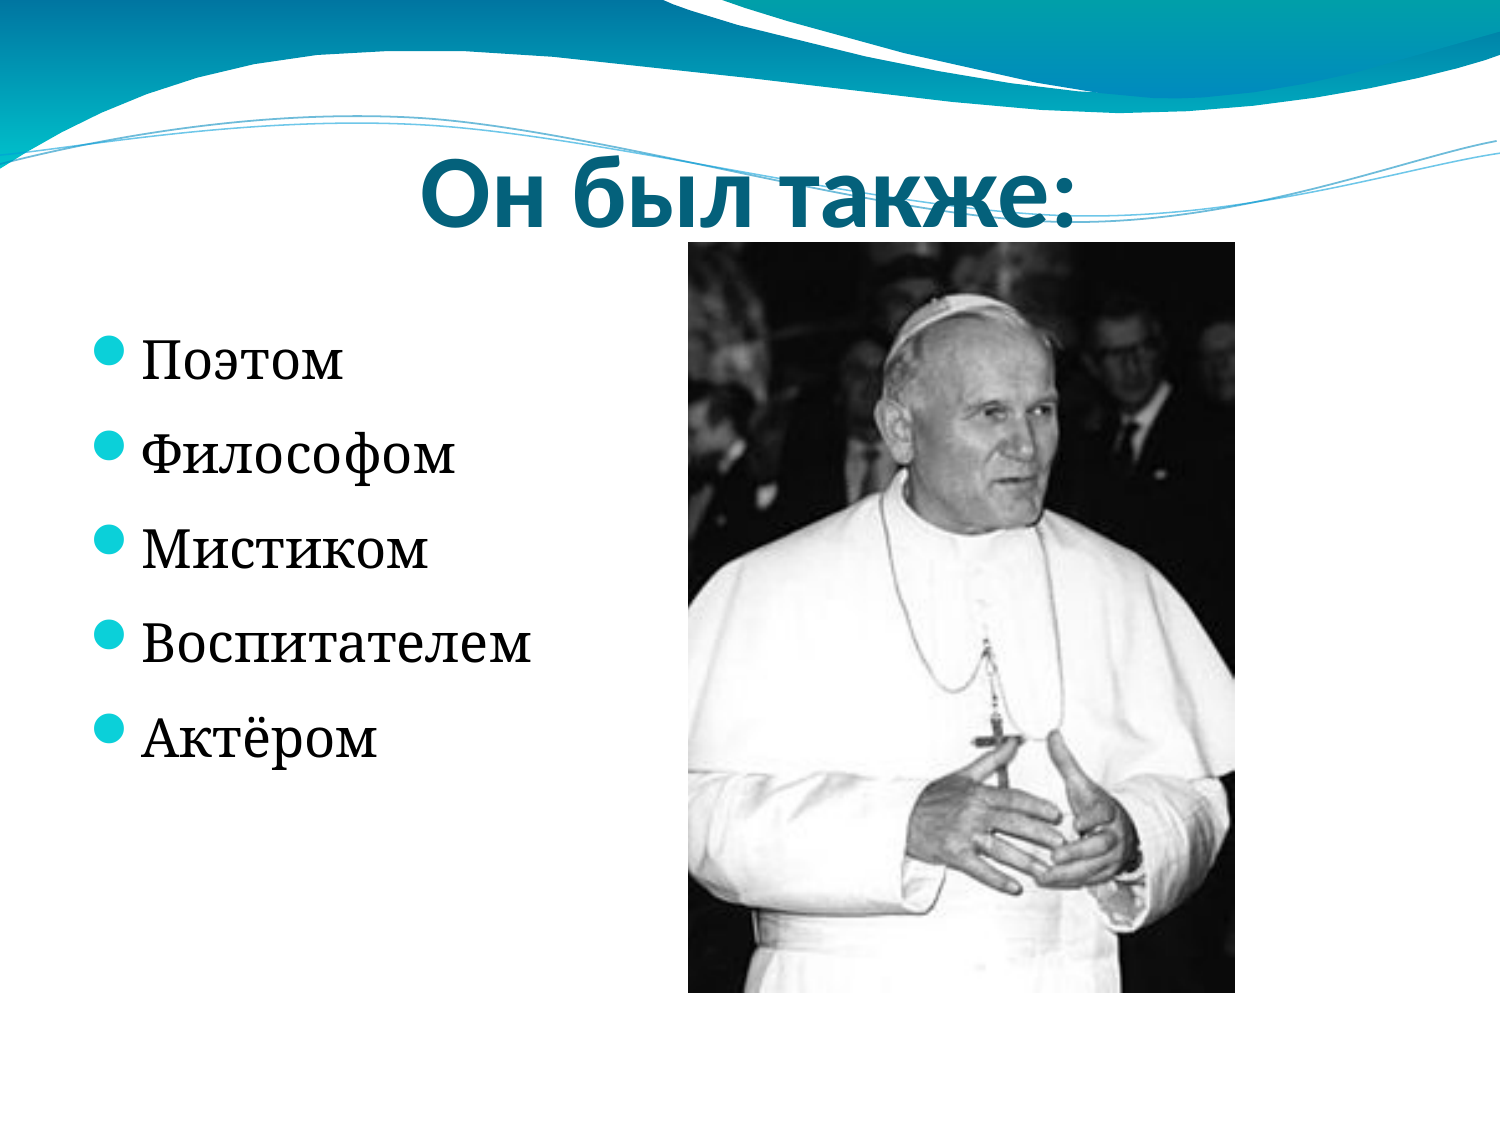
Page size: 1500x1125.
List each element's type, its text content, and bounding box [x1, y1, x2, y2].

picture [688, 242, 1235, 993]
list Поэтом Философом Мистиком Воспитателем Актёром [75, 317, 1425, 1038]
title Oн был также: [75, 115, 1425, 303]
